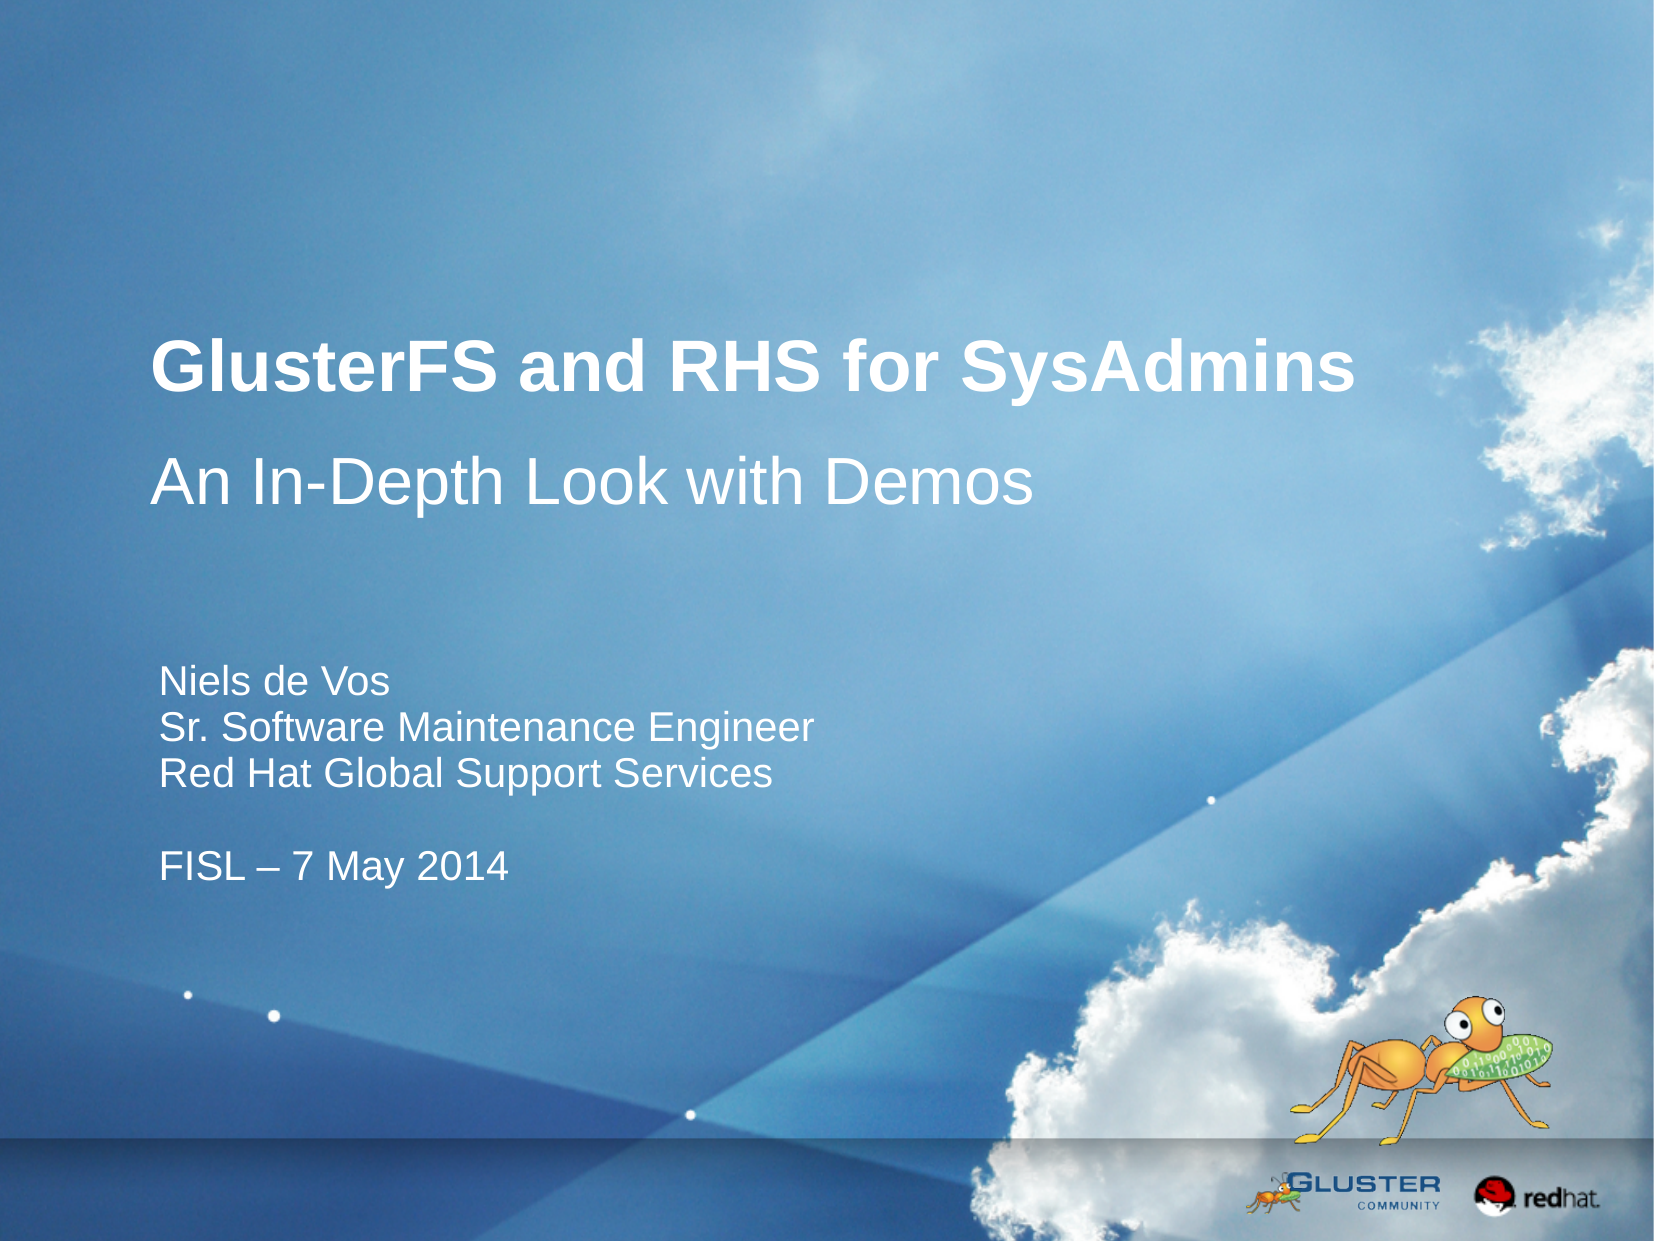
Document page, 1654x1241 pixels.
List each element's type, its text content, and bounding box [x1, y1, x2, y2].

text_box Niels de Vos Sr. Software Maintenance Engineer Red Hat Global Support Services FISL – 7 May 2014 [143, 649, 1238, 898]
text_box GlusterFS and RHS for SysAdmins An In-Depth Look with Demos [135, 318, 1463, 638]
picture [0, 0, 1654, 1241]
